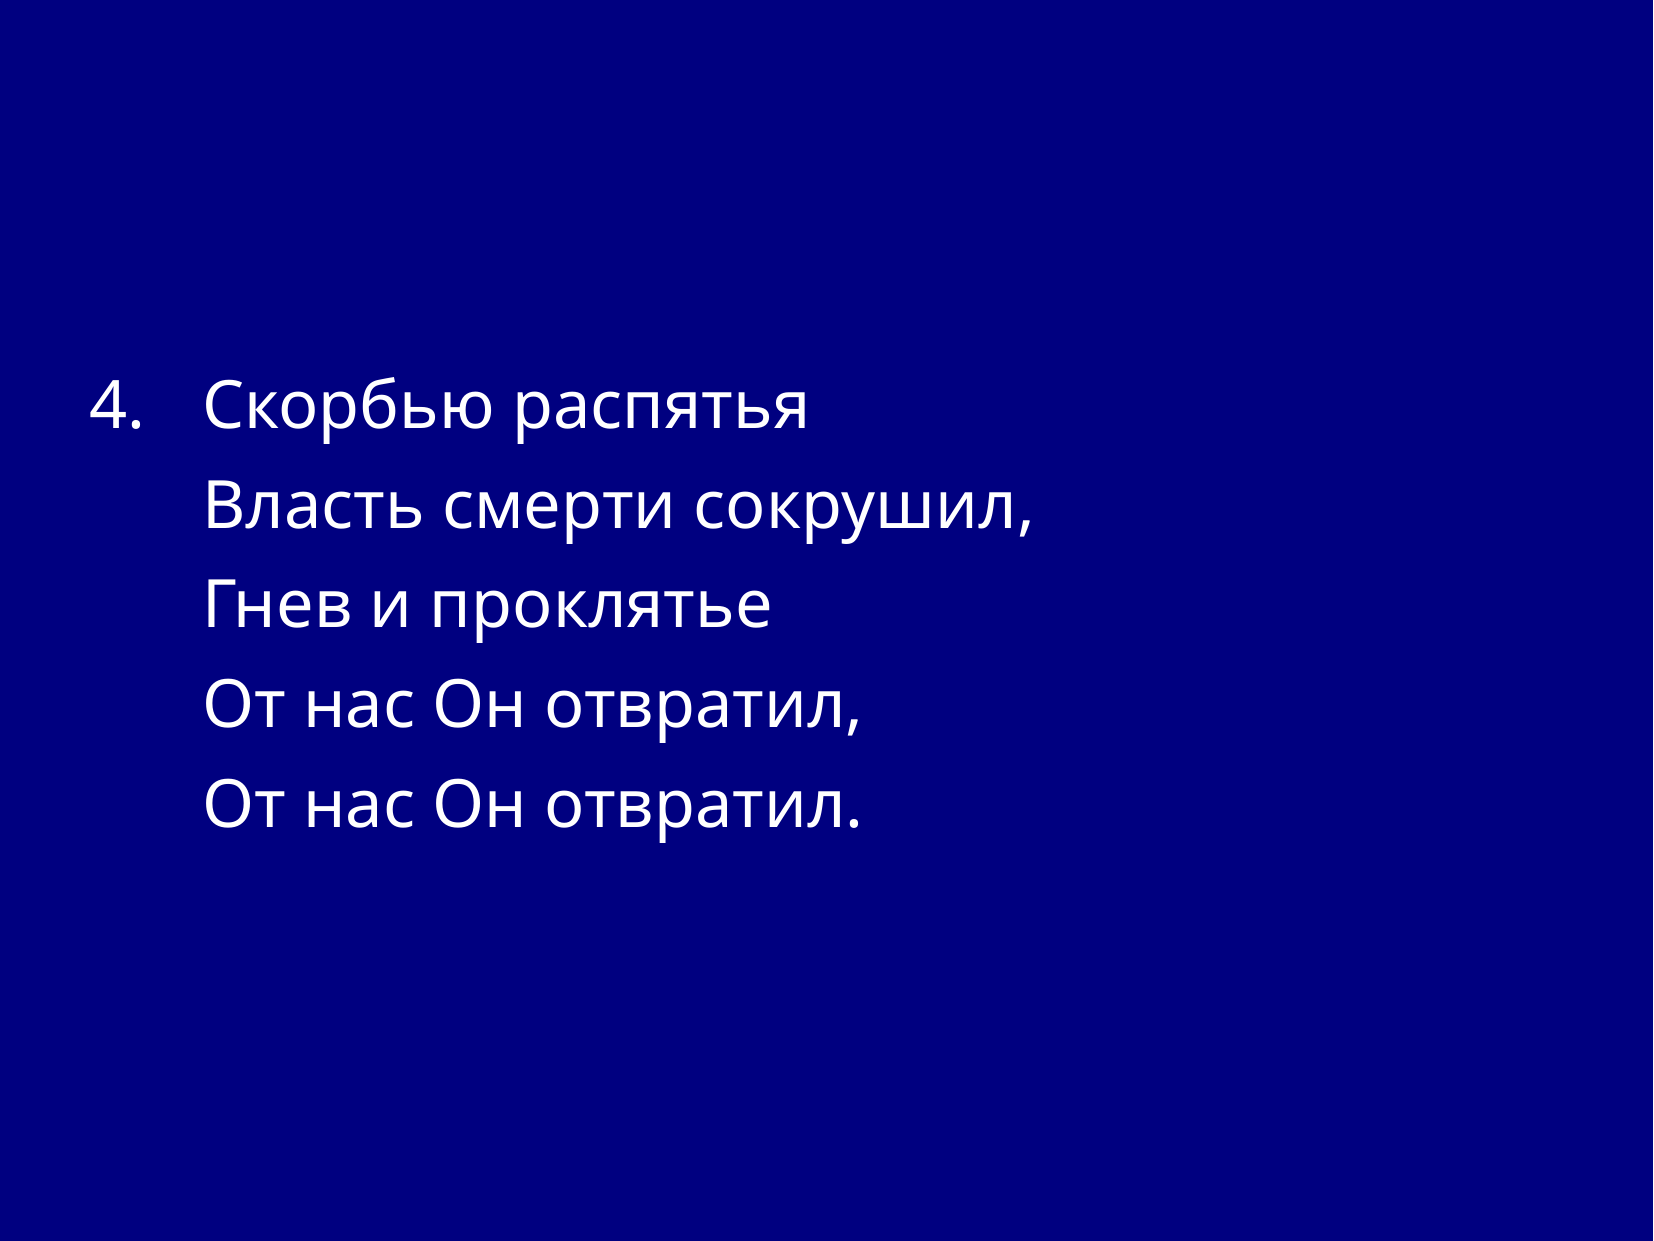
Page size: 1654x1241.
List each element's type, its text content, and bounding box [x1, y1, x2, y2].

text_box 4. Скорбью распятья Власть смерти сокрушил, Гнев и проклятье От нас Он отвратил, От нас Он отвратил. [75, 150, 1576, 1163]
